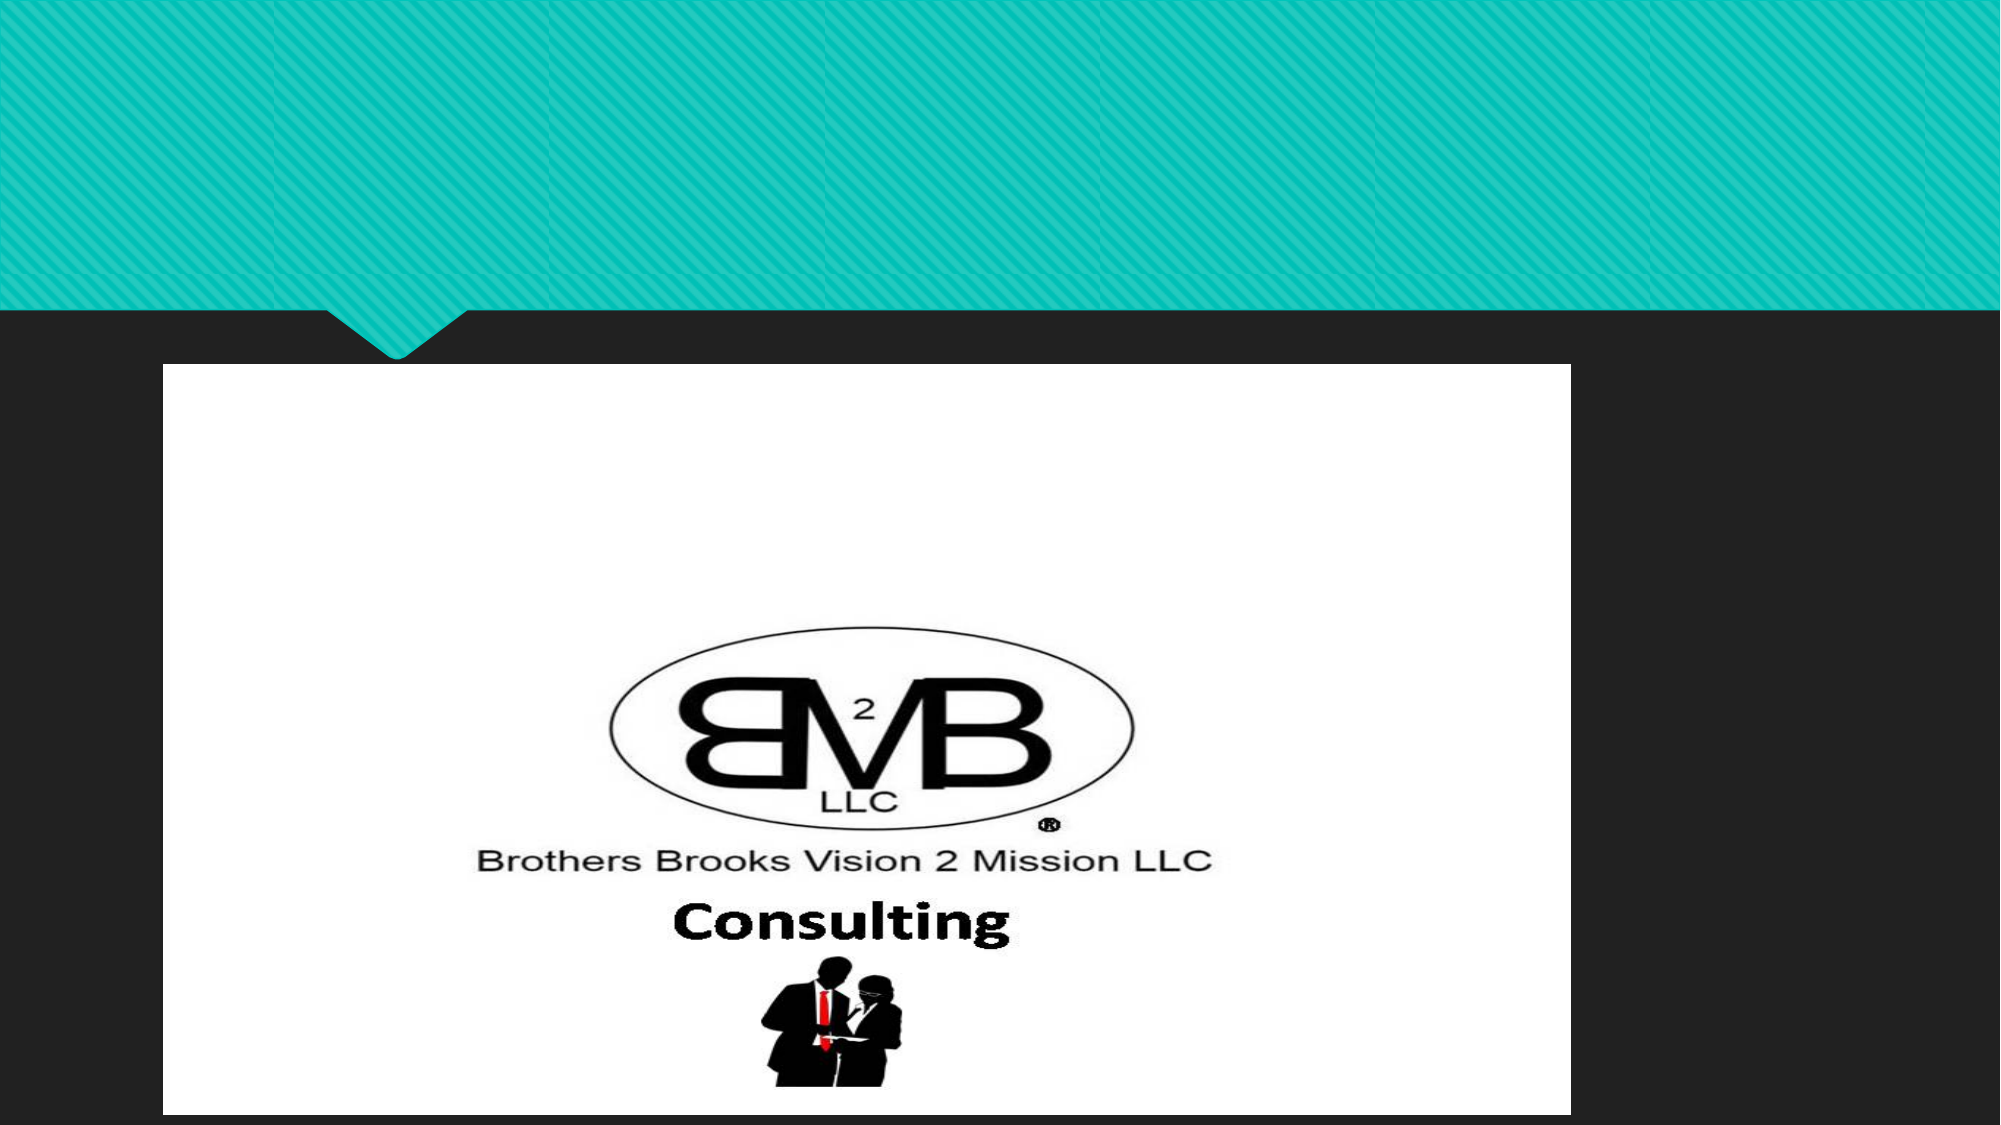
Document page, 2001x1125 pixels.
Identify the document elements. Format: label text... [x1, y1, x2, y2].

picture [163, 364, 1899, 1115]
title BBV2M-BrothersBrooksVision2MissionLLC.com BBV2M@gmail.com [132, 73, 1868, 233]
